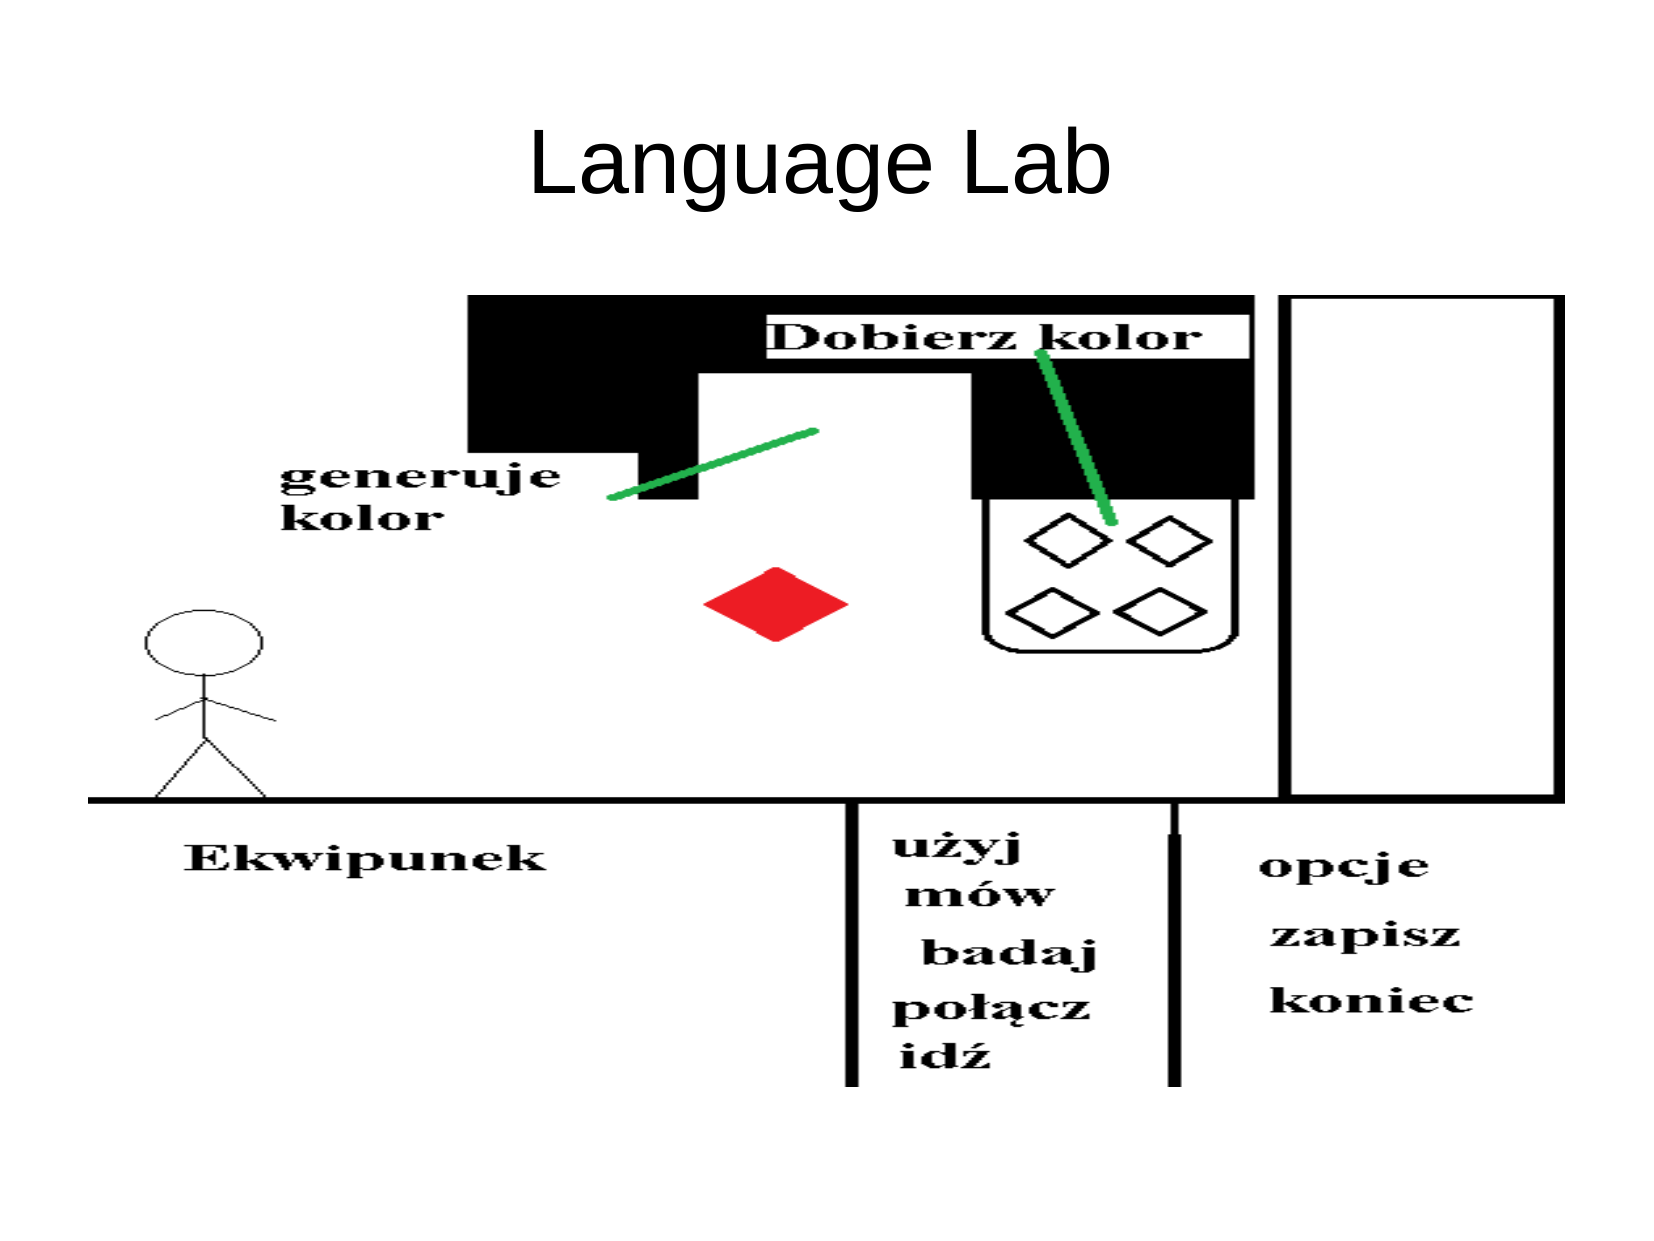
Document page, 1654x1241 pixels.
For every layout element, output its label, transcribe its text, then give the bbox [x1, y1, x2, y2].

picture [88, 295, 1565, 1087]
title Language Lab [76, 58, 1565, 266]
